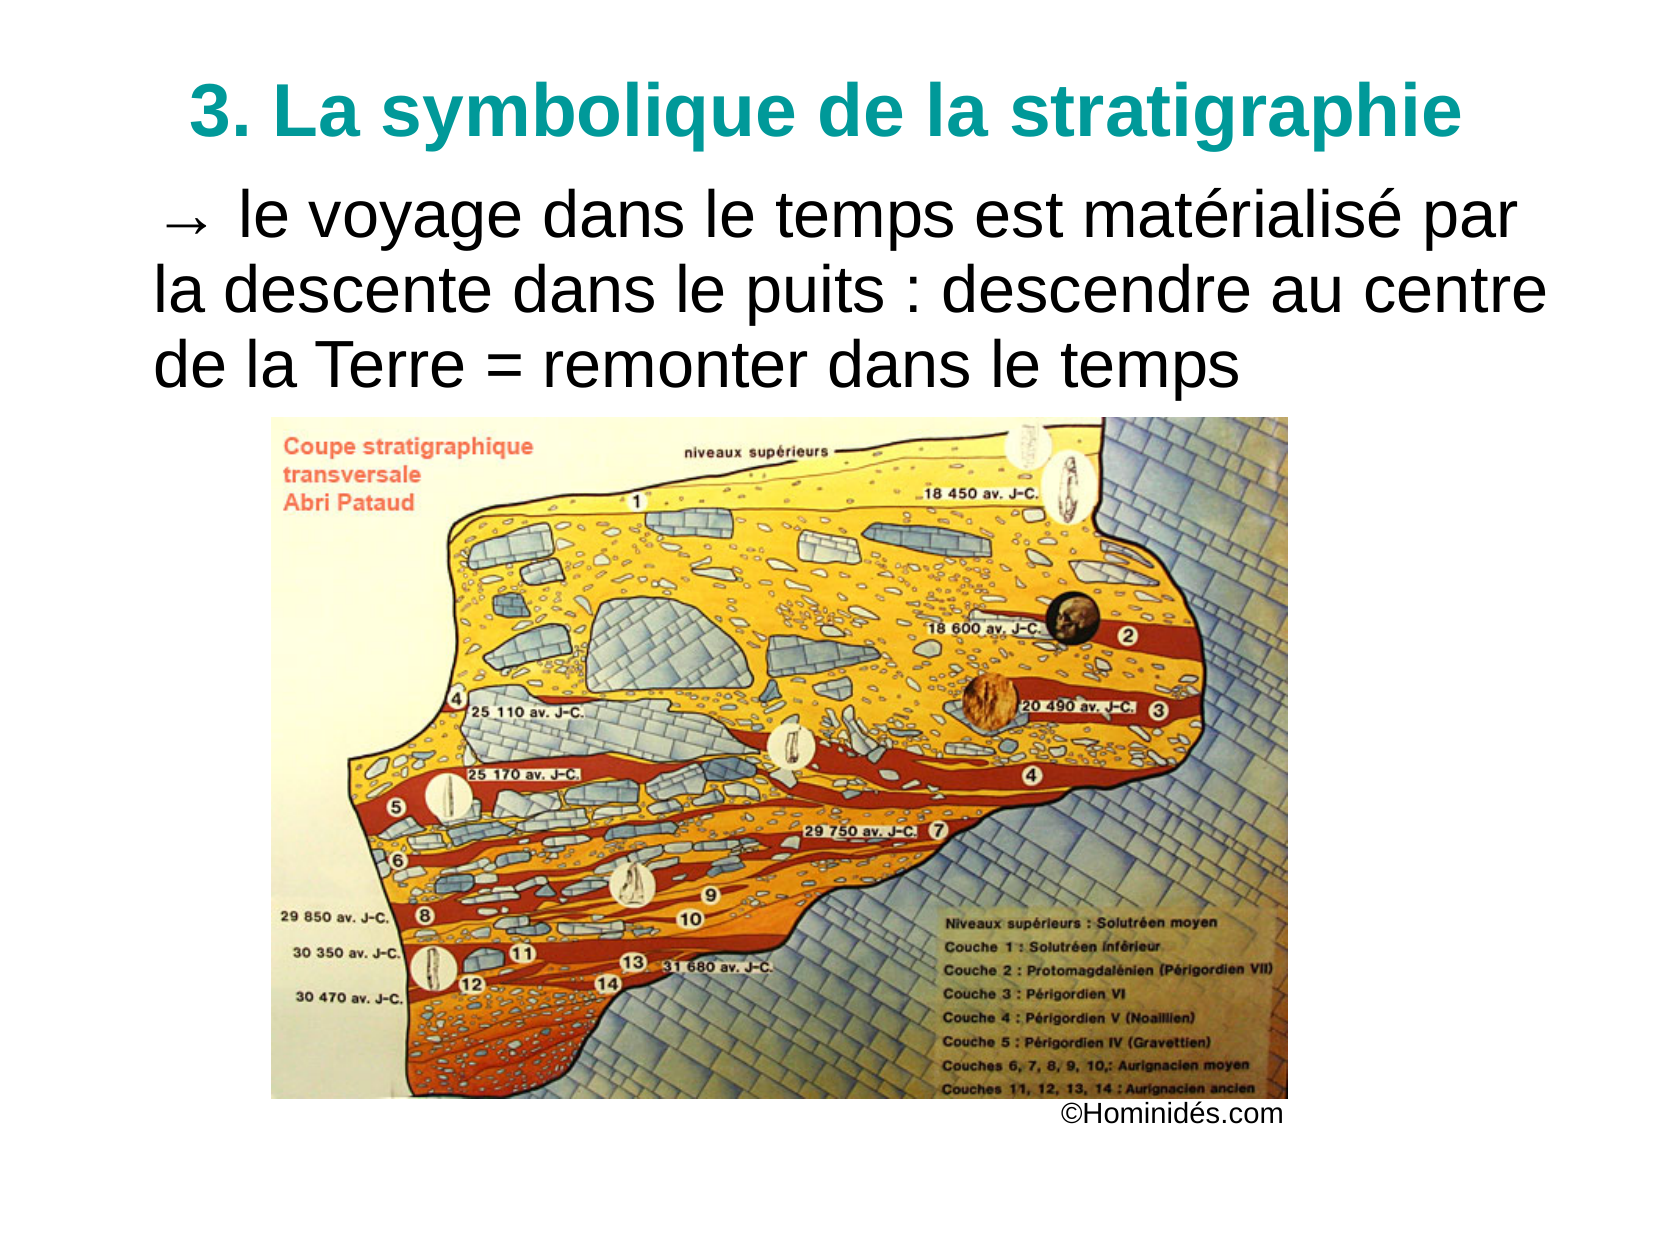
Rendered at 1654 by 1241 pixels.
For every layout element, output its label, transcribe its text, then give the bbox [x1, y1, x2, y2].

title 3. La symbolique de la stratigraphie [82, 49, 1571, 177]
list → le voyage dans le temps est matérialisé par la descente dans le puits : descendre au centre de la Terre = remonter dans le temps ©Hominidés.com [82, 177, 1571, 1131]
picture [271, 417, 1288, 1099]
